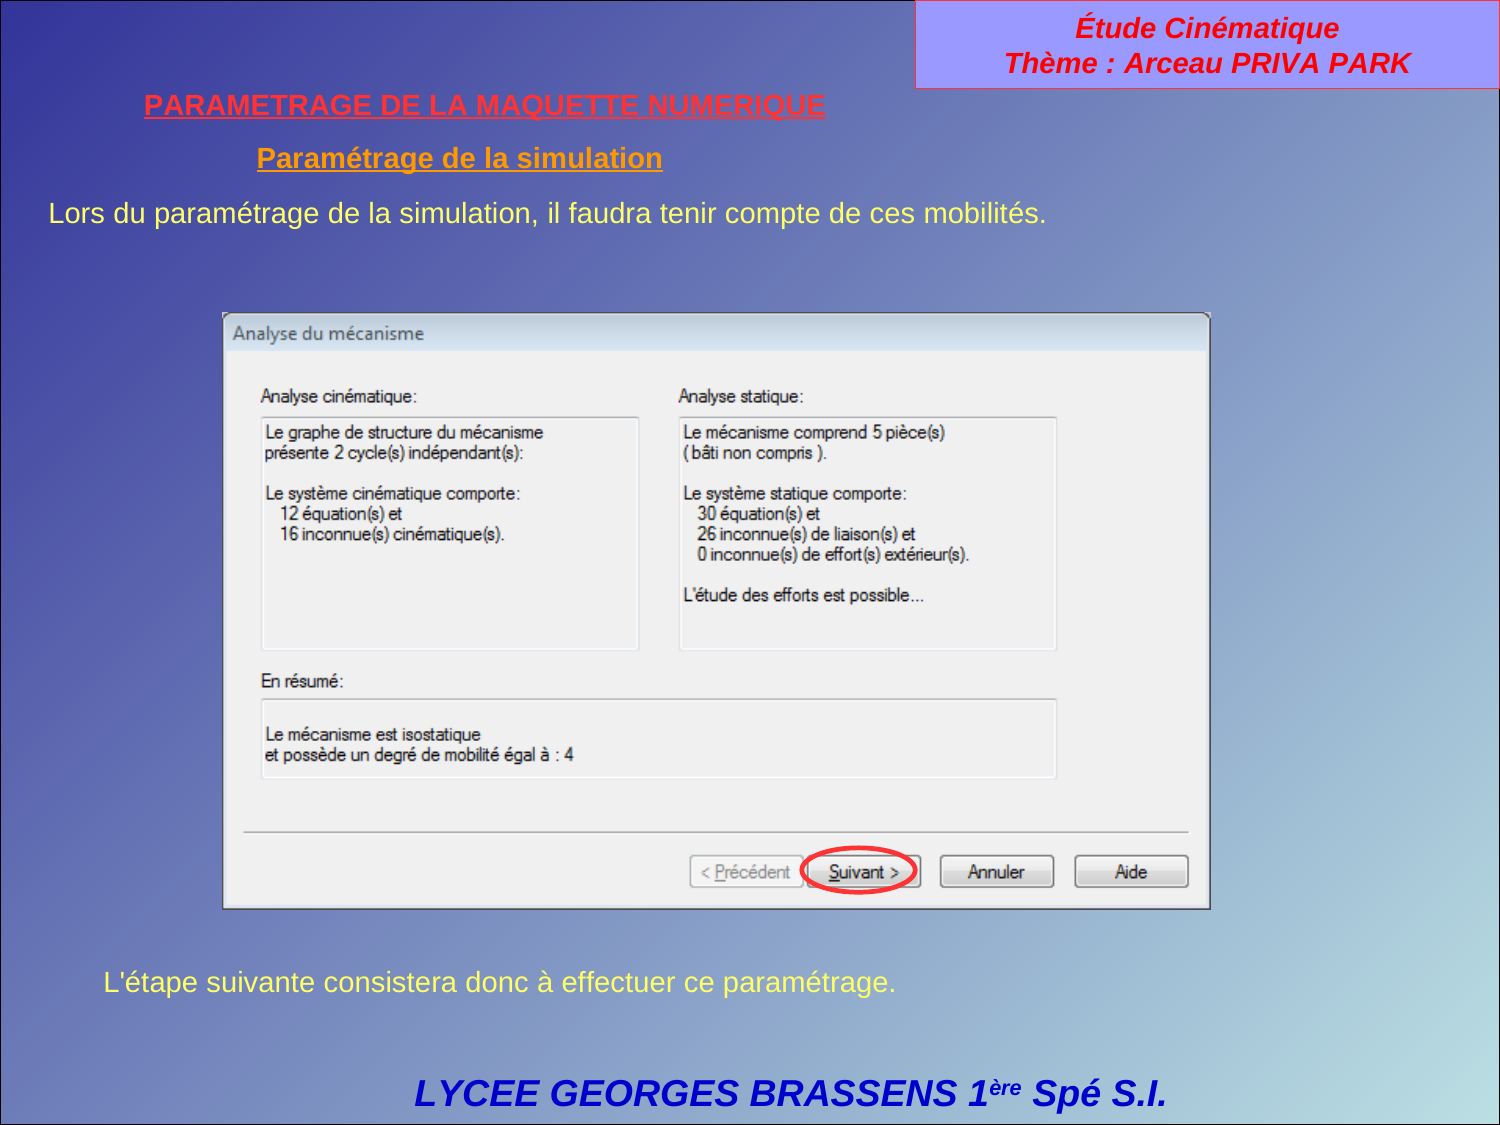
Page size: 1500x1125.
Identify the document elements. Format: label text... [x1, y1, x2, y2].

picture [222, 312, 1211, 910]
text_box L'étape suivante consistera donc à effectuer ce paramétrage. [88, 955, 1450, 1007]
text_box PARAMETRAGE DE LA MAQUETTE NUMERIQUE [129, 78, 842, 130]
text_box Lors du paramétrage de la simulation, il faudra tenir compte de ces mobilités. [33, 186, 1395, 237]
text_box Paramétrage de la simulation [241, 131, 679, 183]
